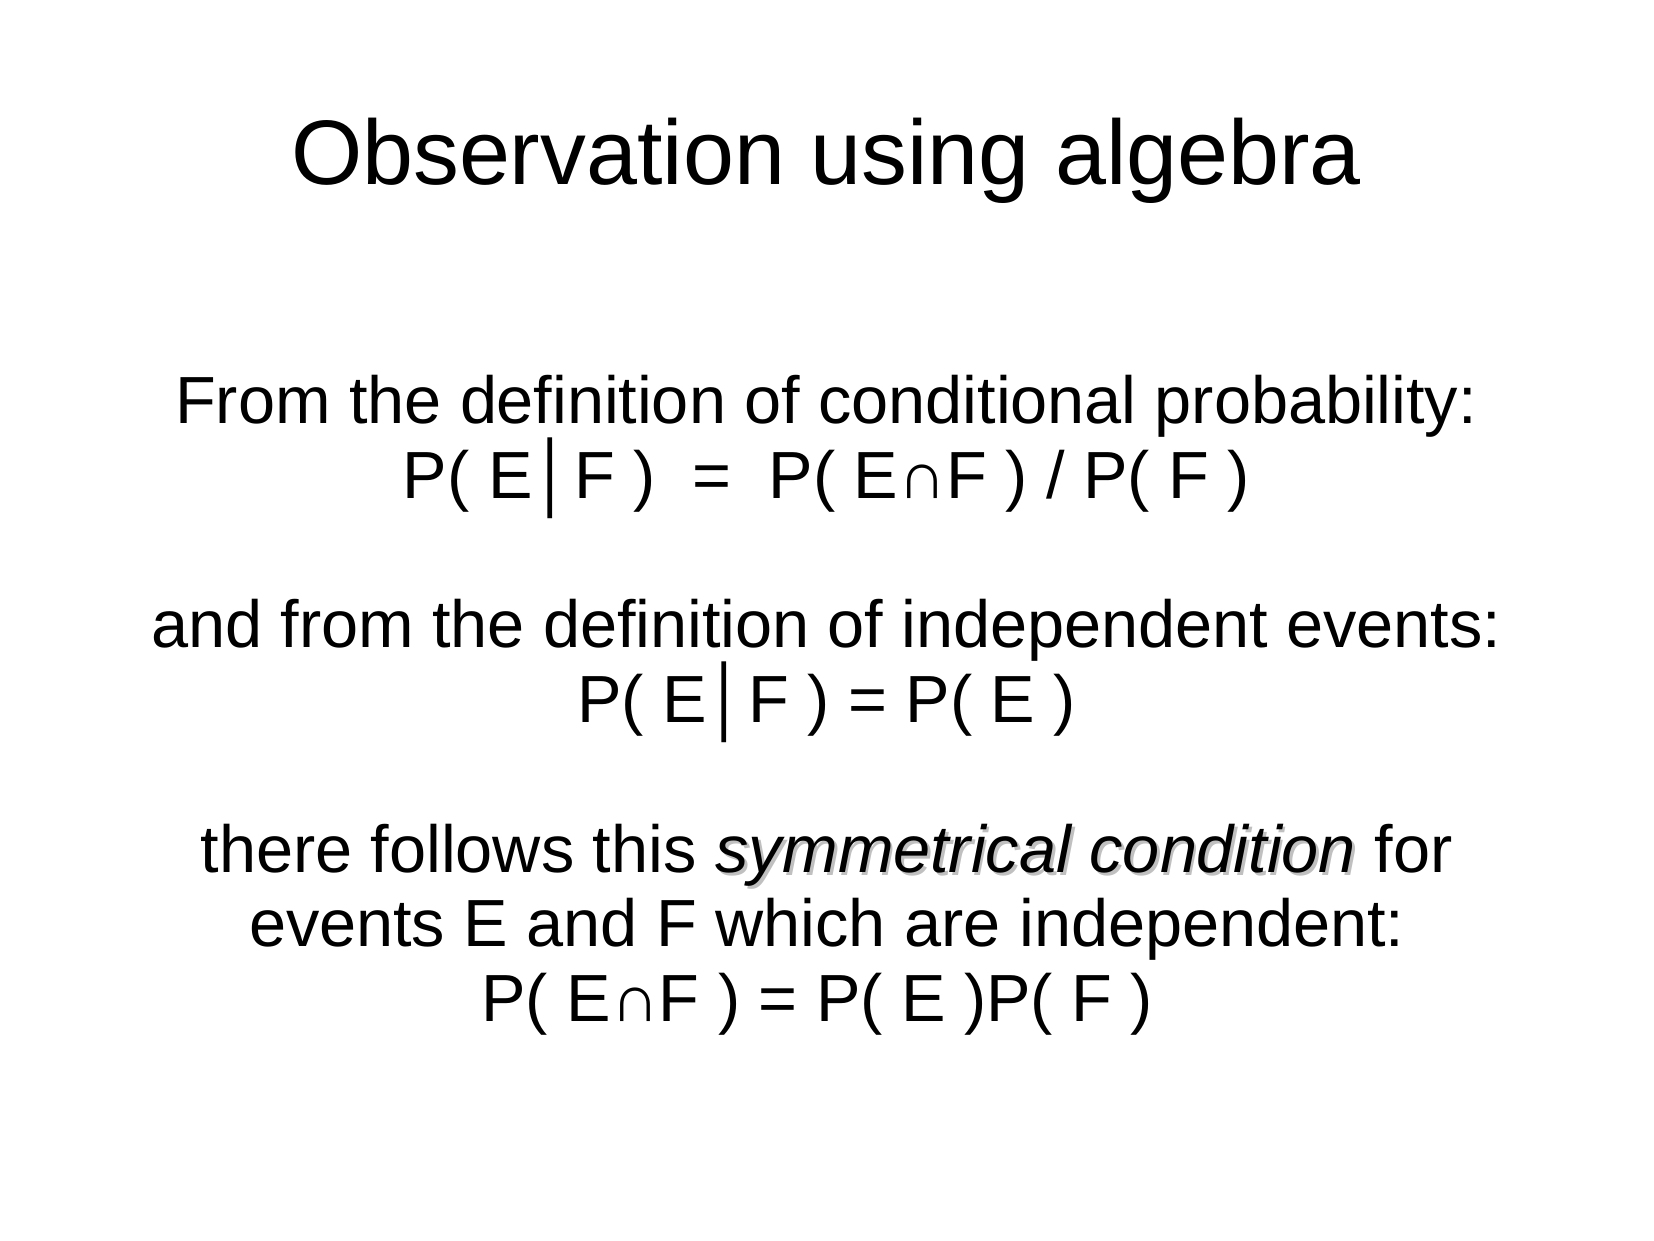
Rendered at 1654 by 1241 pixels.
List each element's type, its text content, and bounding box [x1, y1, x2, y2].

title Observation using algebra [82, 56, 1571, 250]
subtitle From the definition of conditional probability: P( E│F ) = P( E∩F ) / P( F ) and from the definition of independent events: P( E│F ) = P( E ) there follows this symmetrical condition for events E and F which are independent: P( E∩F ) = P( E )P( F ) [82, 297, 1571, 1102]
